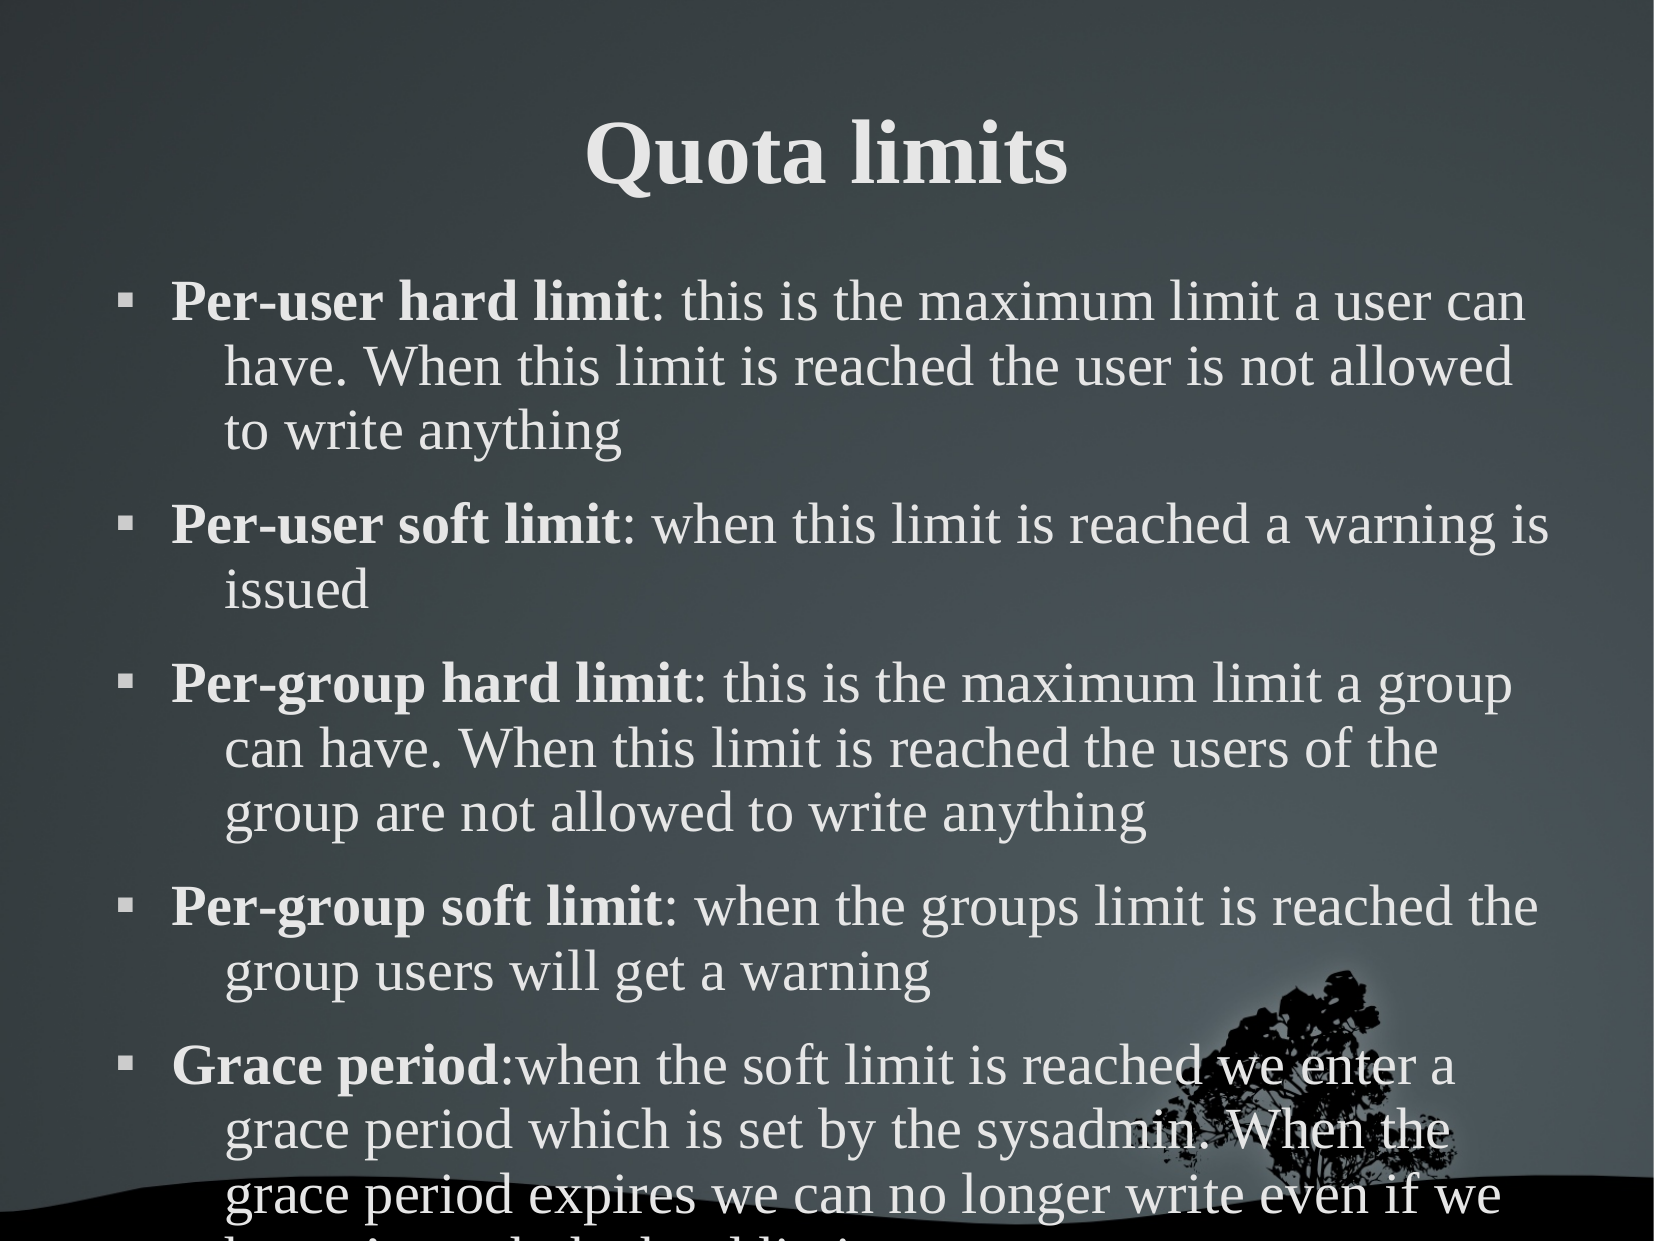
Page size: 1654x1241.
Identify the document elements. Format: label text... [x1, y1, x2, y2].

picture [0, 0, 1654, 1241]
title Quota limits [82, 49, 1571, 257]
list Per-user hard limit: this is the maximum limit a user can have. When this limit is reached the user is not allowed to write anything Per-user soft limit: when this limit is reached a warning is issued Per-group hard limit: this is the maximum limit a group can have. When this limit is reached the users of the group are not allowed to write anything Per-group soft limit: when the groups limit is reached the group users will get a warning Grace period:when the soft limit is reached we enter a grace period which is set by the sysadmin. When the grace period expires we can no longer write even if we haven’t reach the hard limit yet [82, 268, 1571, 1186]
